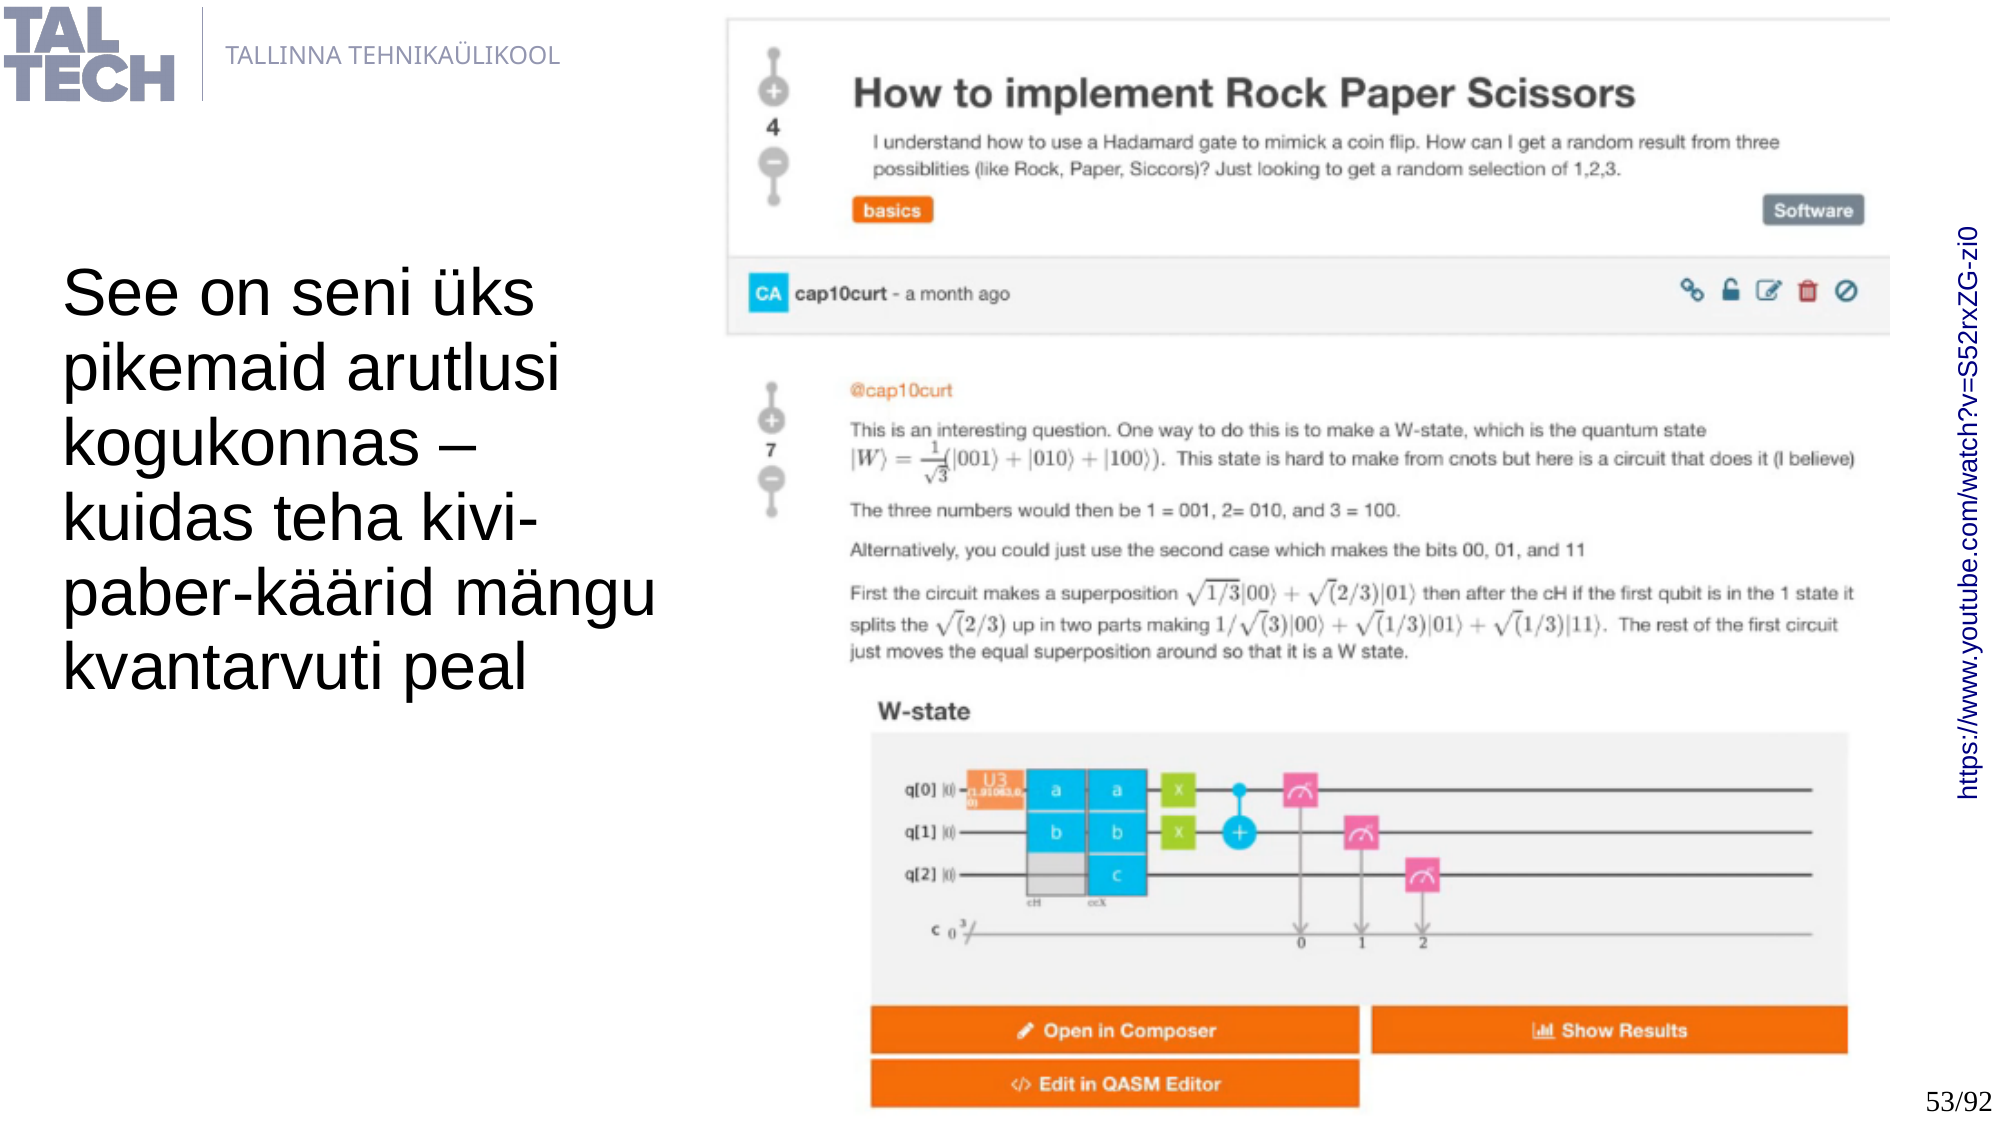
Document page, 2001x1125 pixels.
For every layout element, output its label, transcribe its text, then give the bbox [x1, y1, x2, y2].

text_box See on seni üks pikemaid arutlusi kogukonnas – kuidas teha kivi-paber-käärid mängu kvantarvuti peal [47, 248, 697, 709]
picture [720, 5, 1890, 1119]
text_box https://www.youtube.com/watch?v=S52rxZG-zi0 [1945, 189, 1991, 816]
picture [0, 0, 178, 107]
